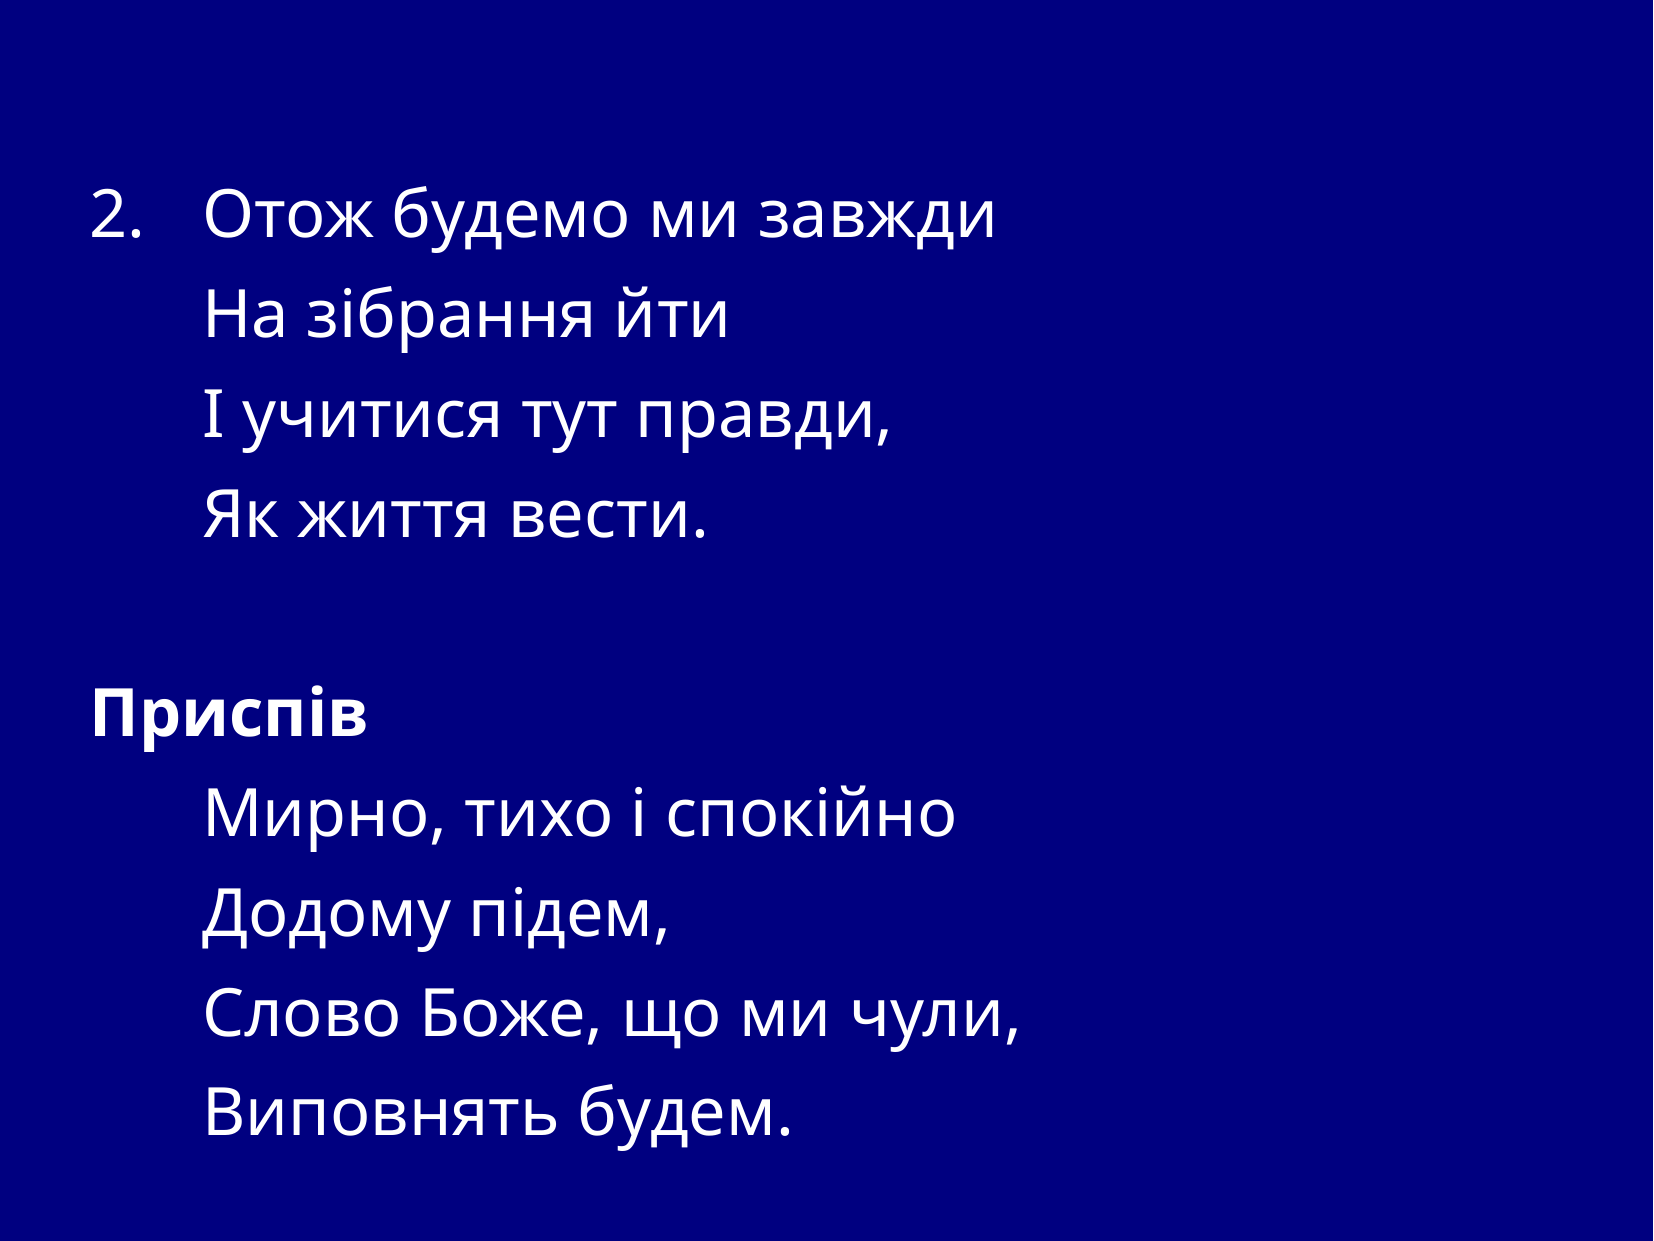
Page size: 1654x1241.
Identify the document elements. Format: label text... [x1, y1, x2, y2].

text_box 2. Отож будемо ми завжди На зібрання йти І учитися тут правди, Як життя вести. Приспів Мирно, тихо і спокійно Додому підем, Слово Боже, що ми чули, Виповнять будем. [75, 150, 1576, 1163]
